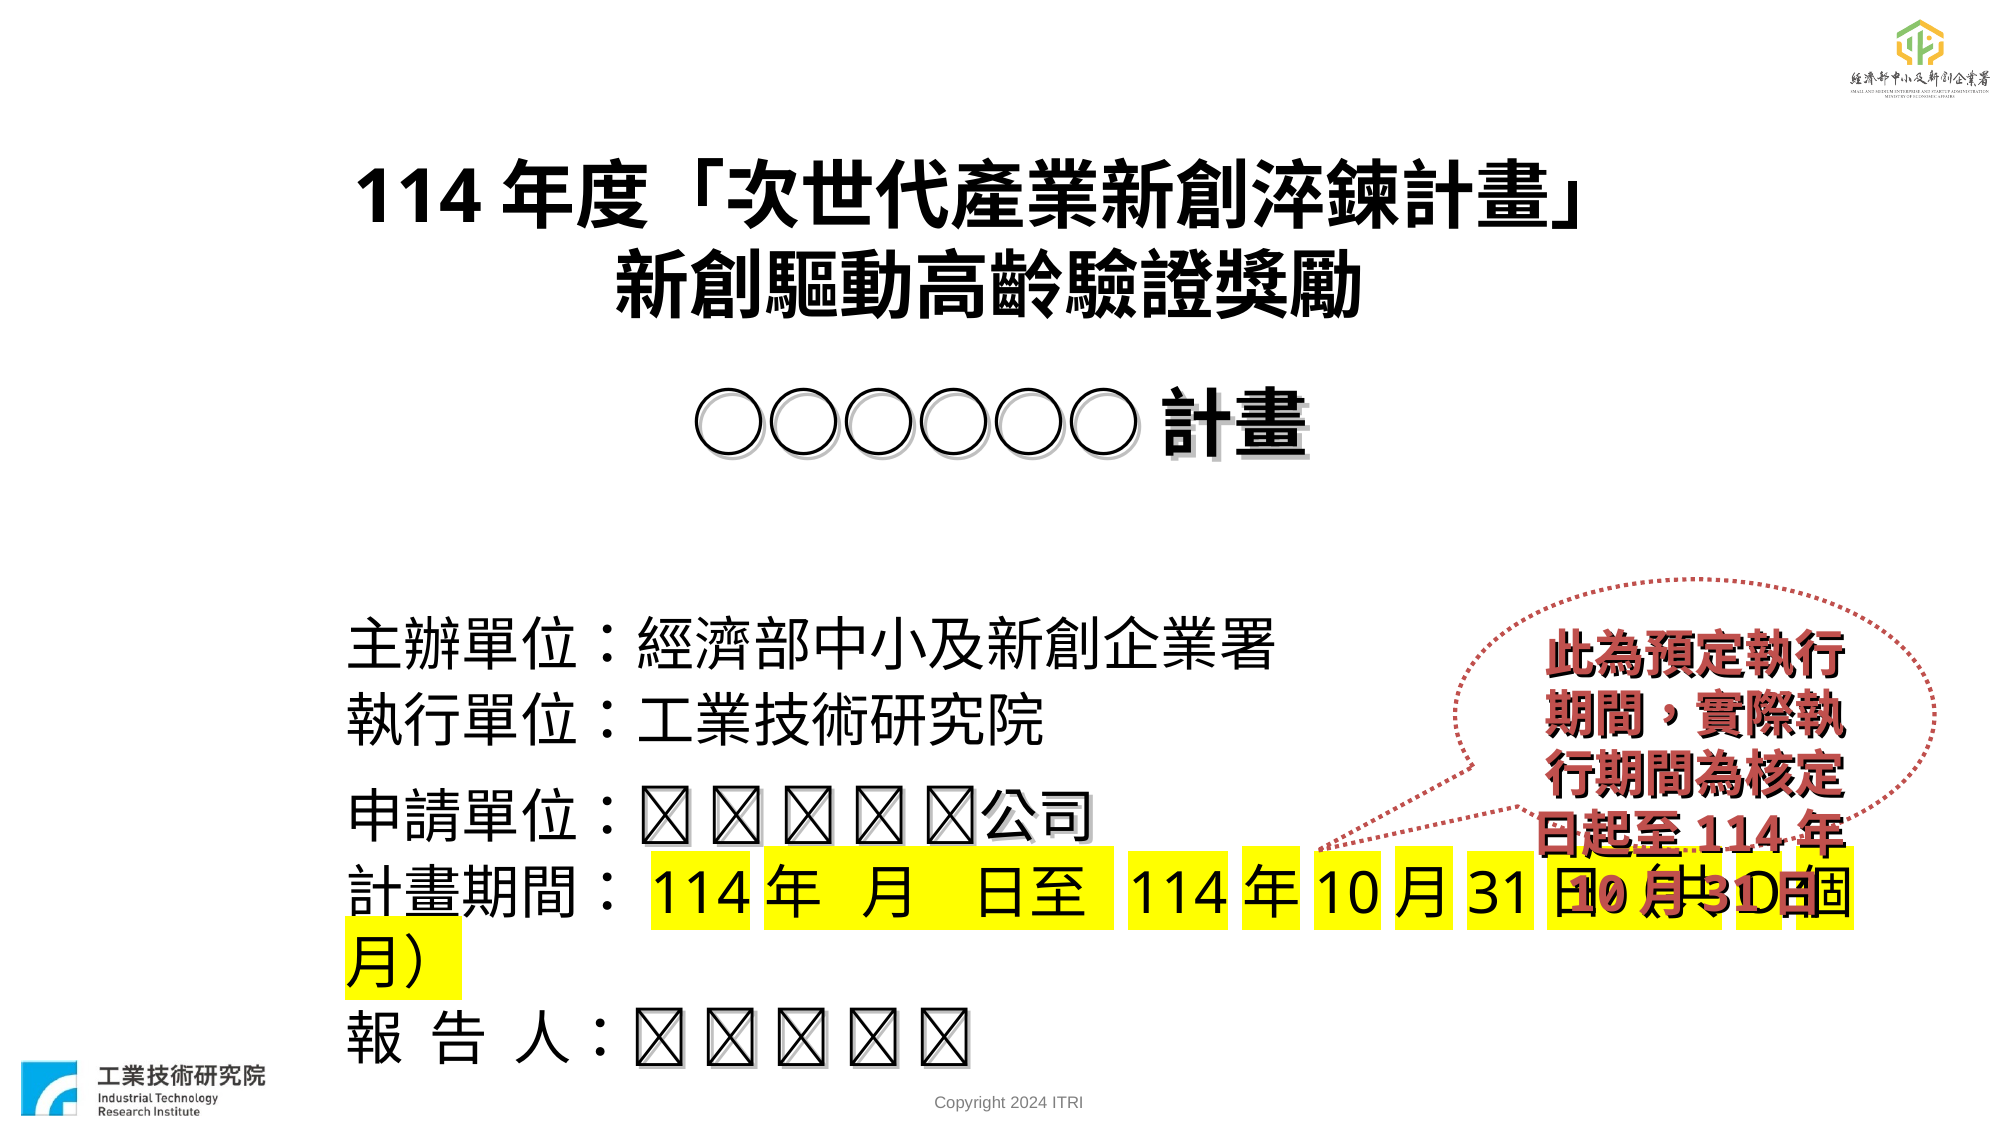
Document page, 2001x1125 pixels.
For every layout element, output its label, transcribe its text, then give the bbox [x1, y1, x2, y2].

title 114年度「次世代產業新創淬鍊計畫」 新創驅動高齡驗證獎勵 [82, 87, 1898, 388]
text_box 此為預定執行期間，實際執行期間為核定日起至114年10月31日 [1317, 579, 1935, 851]
text_box 主辦單位：經濟部中小及新創企業署 執行單位：工業技術研究院 [330, 599, 1426, 751]
text_box ○○○○○○計畫 [205, 378, 1795, 475]
subtitle 申請單位：    公司 計畫期間：114年 月 日至 114年10月31日（共O個月） 報 告 人：     [330, 771, 1927, 1107]
